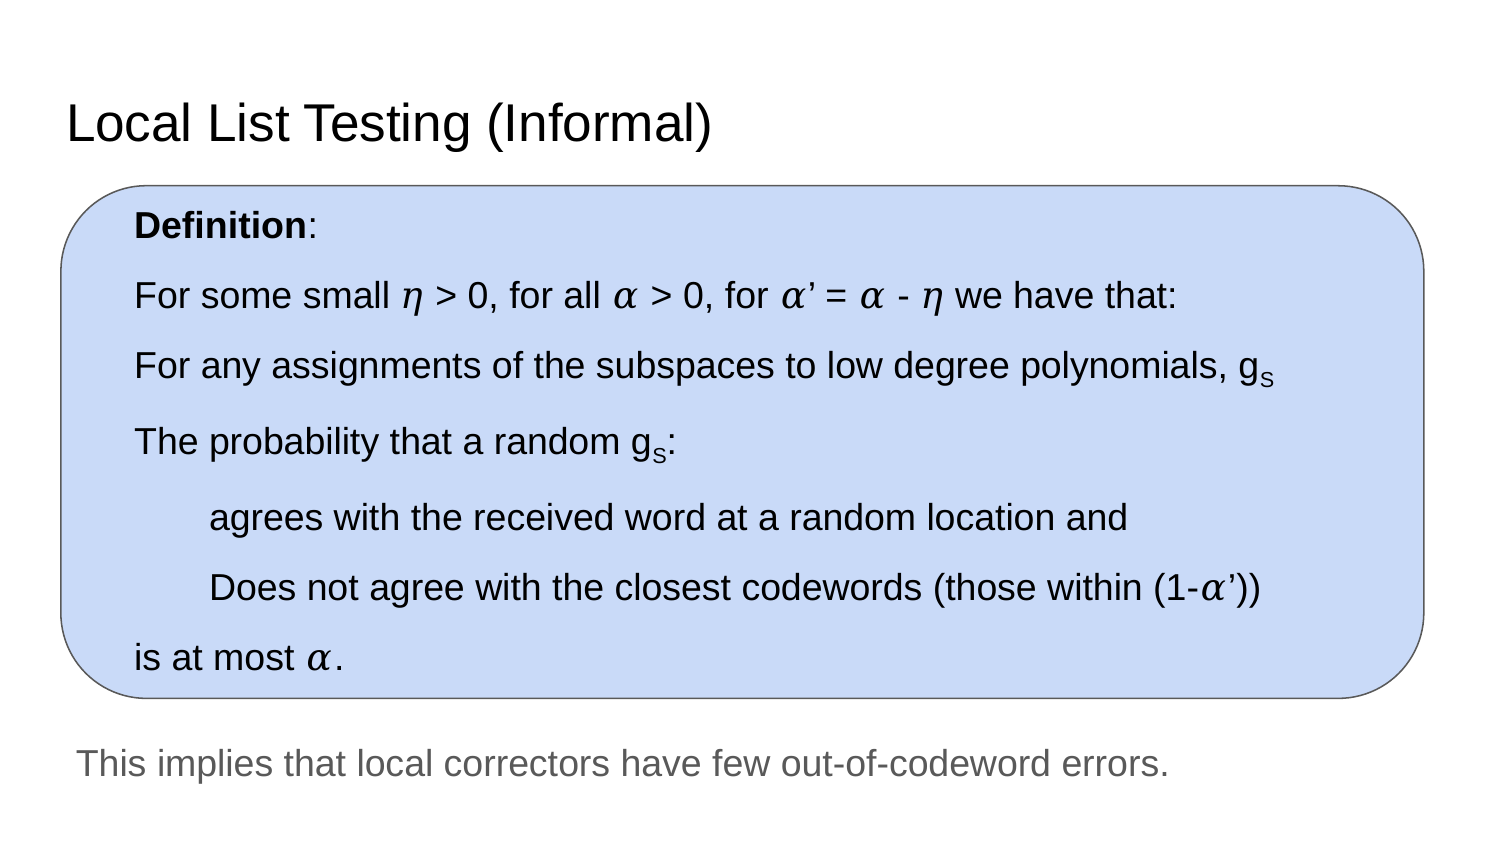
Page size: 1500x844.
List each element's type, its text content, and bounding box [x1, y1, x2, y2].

text_box [60, 190, 119, 694]
title Local List Testing (Informal) [51, 72, 1449, 167]
text_box This implies that local correctors have few out-of-codeword errors. [60, 717, 1424, 844]
list Definition: For some small 𝜂 > 0, for all 𝛼 > 0, for 𝛼’ = 𝛼 - 𝜂 we have that: For any assignments of the subspaces to low degree polynomials, gS The probability that a random gS: agrees with the received word at a random location and Does not agree with the closest codewords (those within (1-𝛼’)) is at most 𝛼. [119, 185, 1334, 696]
text_box [126, 185, 1424, 699]
